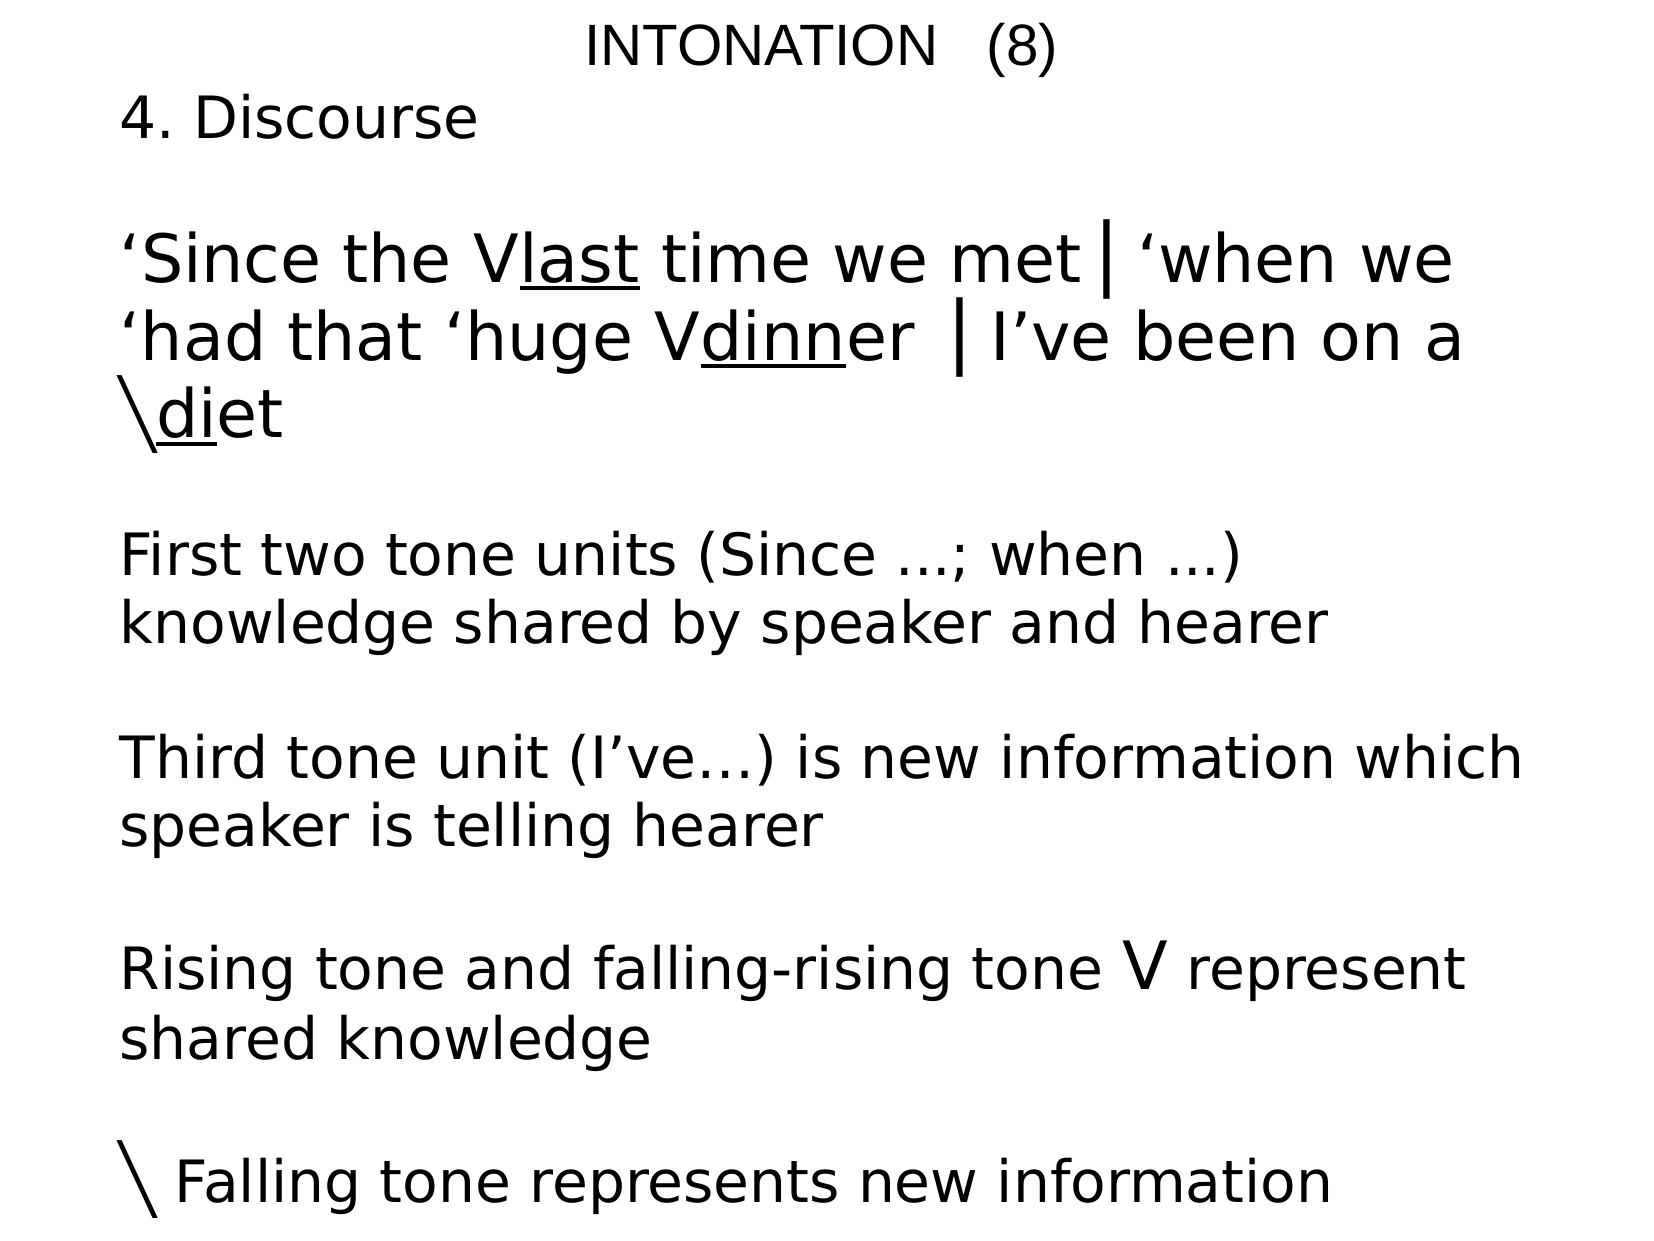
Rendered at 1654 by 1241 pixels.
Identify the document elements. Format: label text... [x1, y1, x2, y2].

title INTONATION (8) [77, 12, 1566, 78]
text_box 4. Discourse ‘Since the ᐯlast time we met⎟ ‘when we ‘had that ‘huge ᐯdinner ⎟ I’ve been on a ╲diet First two tone units (Since ...; when ...) knowledge shared by speaker and hearer Third tone unit (I’ve…) is new information which speaker is telling hearer Rising tone and falling-rising tone ᐯ represent shared knowledge ╲ Falling tone represents new information [105, 77, 1546, 1241]
